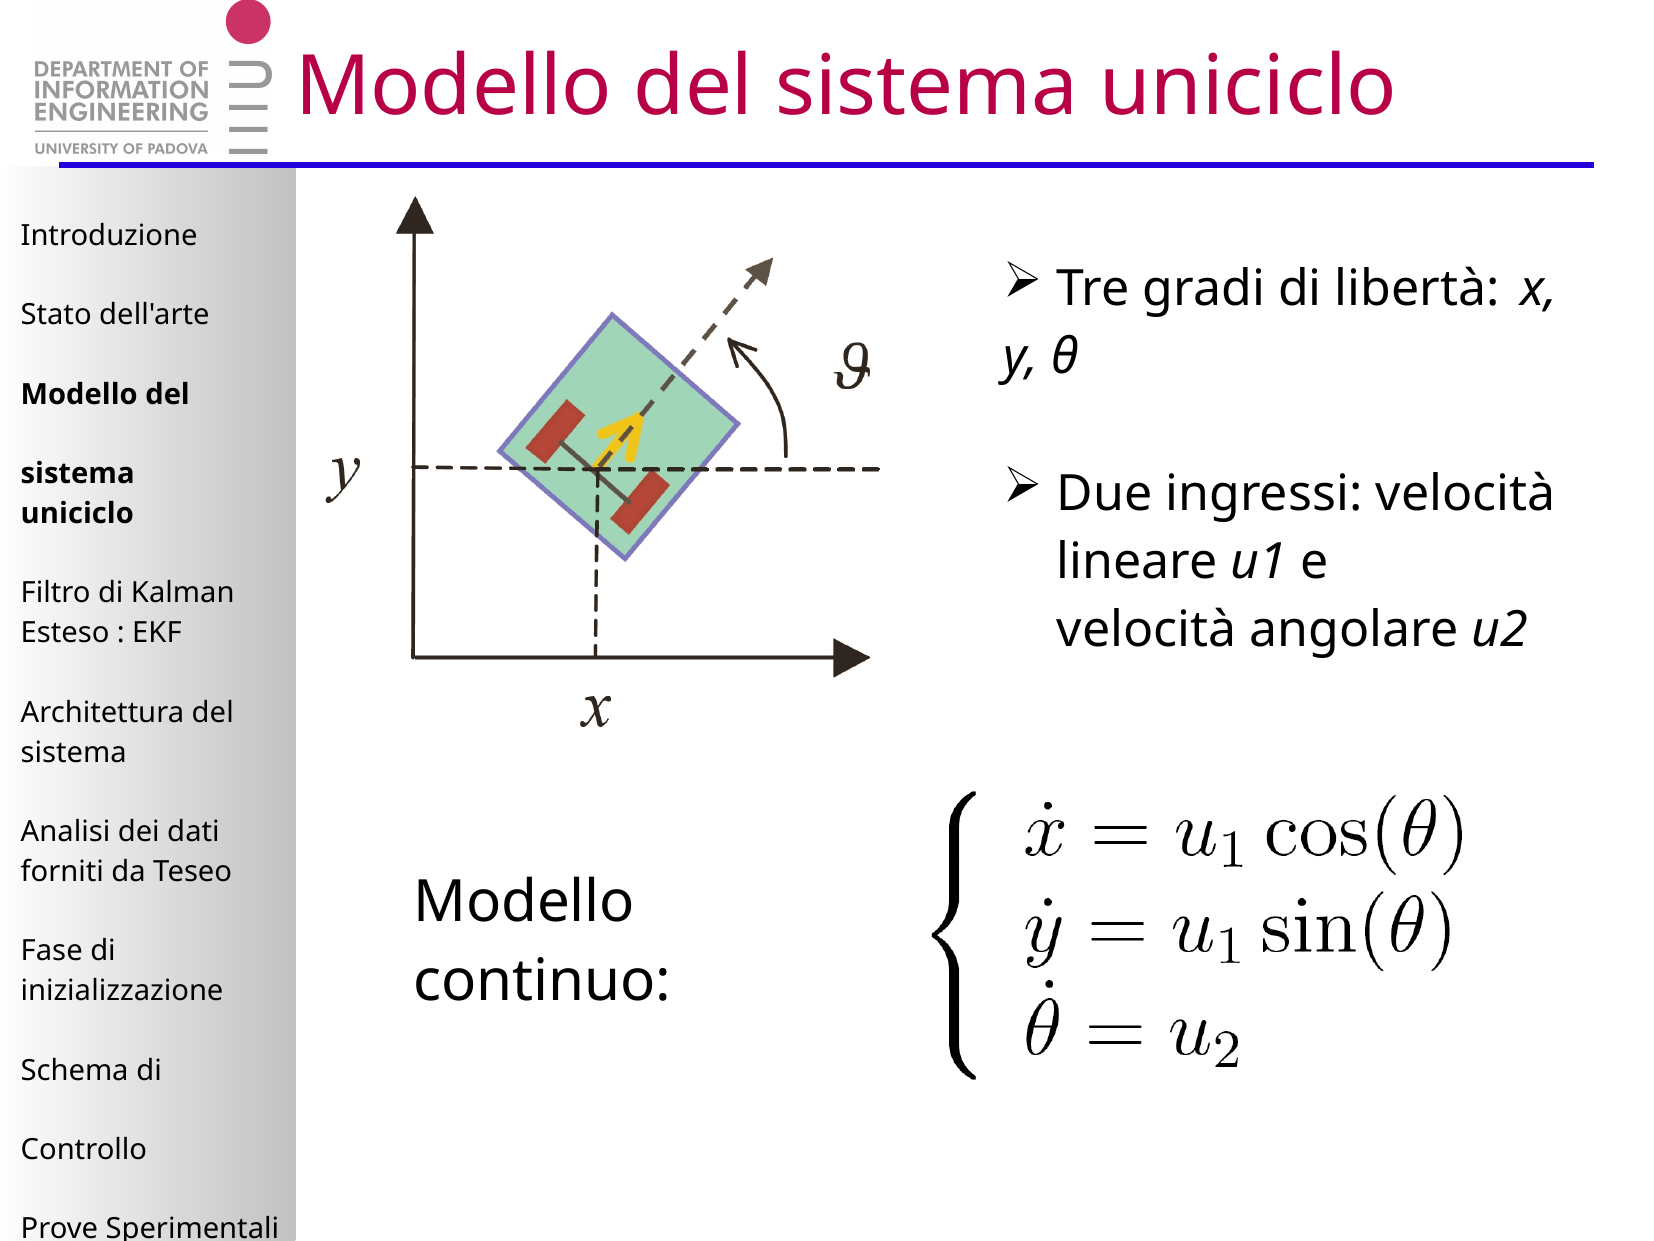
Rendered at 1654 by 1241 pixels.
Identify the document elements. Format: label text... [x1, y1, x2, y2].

picture [35, 0, 272, 154]
subtitle Tre gradi di libertà: x, y, θ Due ingressi: velocità lineare u1 e velocità angolare u2 [1003, 295, 1595, 618]
title Modello continuo: [413, 872, 886, 1004]
picture [915, 767, 1477, 1093]
picture [301, 188, 945, 739]
text_box Introduzione Stato dell'arte Modello del sistema uniciclo Filtro di Kalman Esteso : EKF Architettura del sistema Analisi dei dati forniti da Teseo Fase di inizializzazione Schema di Controllo Prove Sperimentali Conclusioni Sviluppi futuri [5, 206, 302, 1211]
title Modello del sistema uniciclo [295, 16, 1625, 148]
